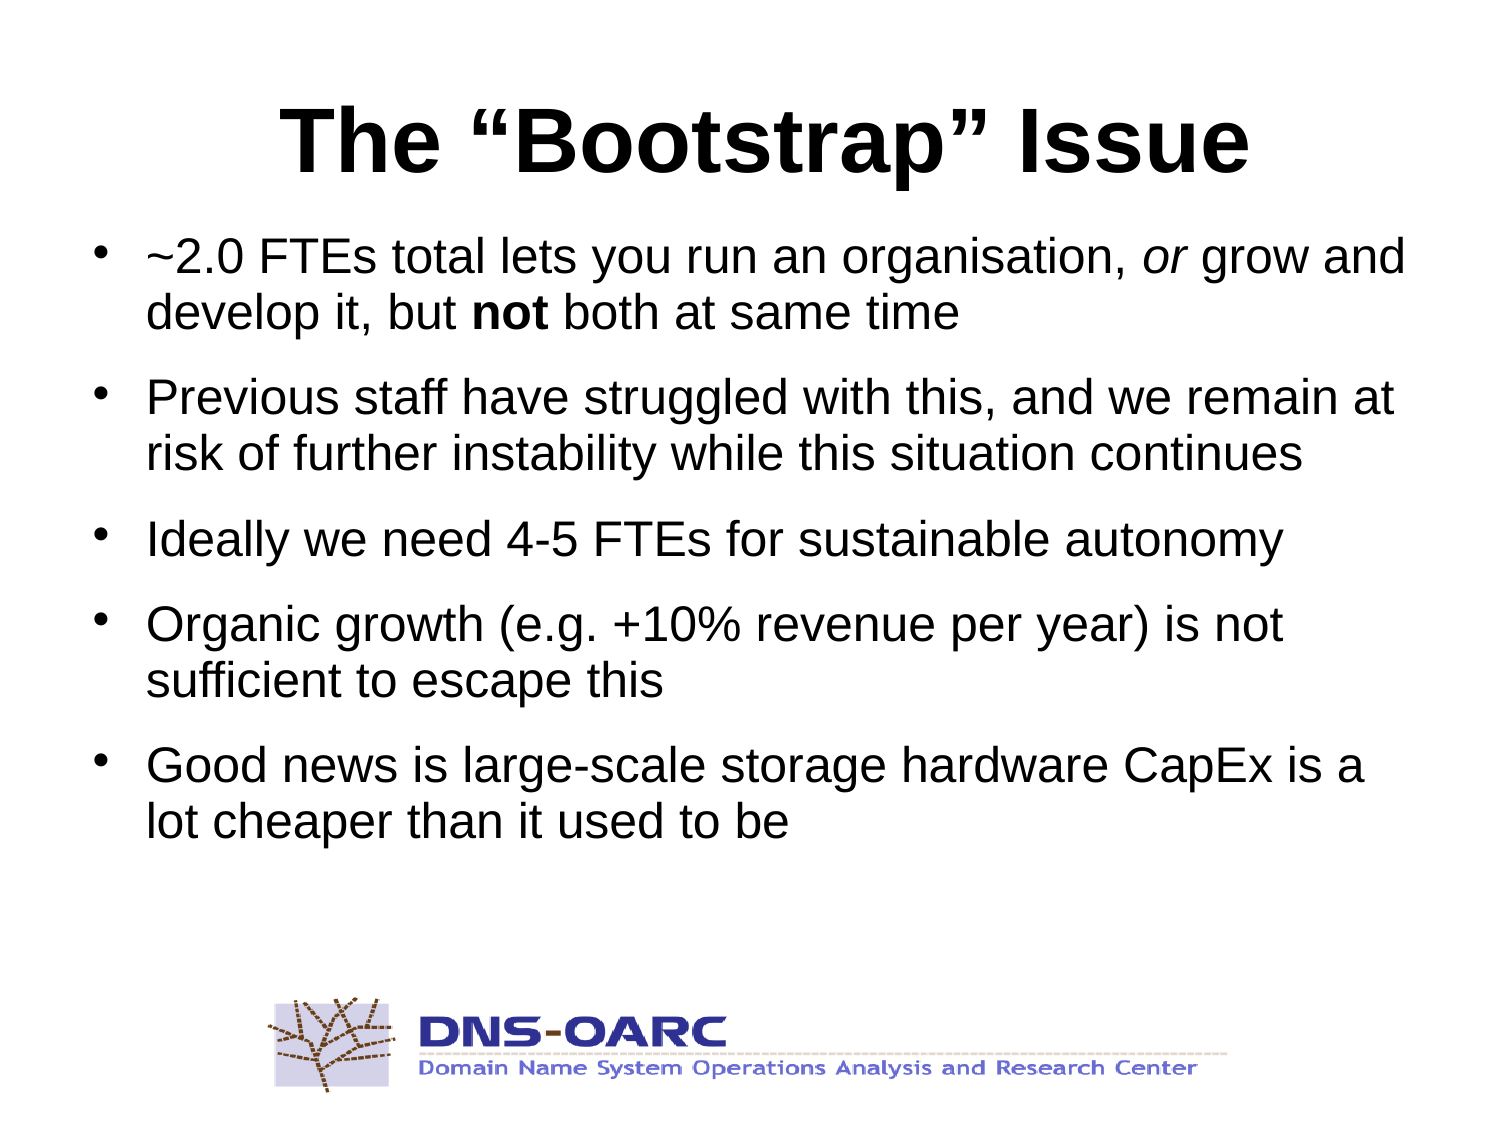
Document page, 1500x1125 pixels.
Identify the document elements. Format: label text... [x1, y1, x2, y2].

list ~2.0 FTEs total lets you run an organisation, or grow and develop it, but not both at same time Previous staff have struggled with this, and we remain at risk of further instability while this situation continues Ideally we need 4-5 FTEs for sustainable autonomy Organic growth (e.g. +10% revenue per year) is not sufficient to escape this Good news is large-scale storage hardware CapEx is a lot cheaper than it used to be [75, 224, 1426, 976]
picture [214, 991, 1259, 1099]
title The “Bootstrap” Issue [75, 44, 1426, 224]
